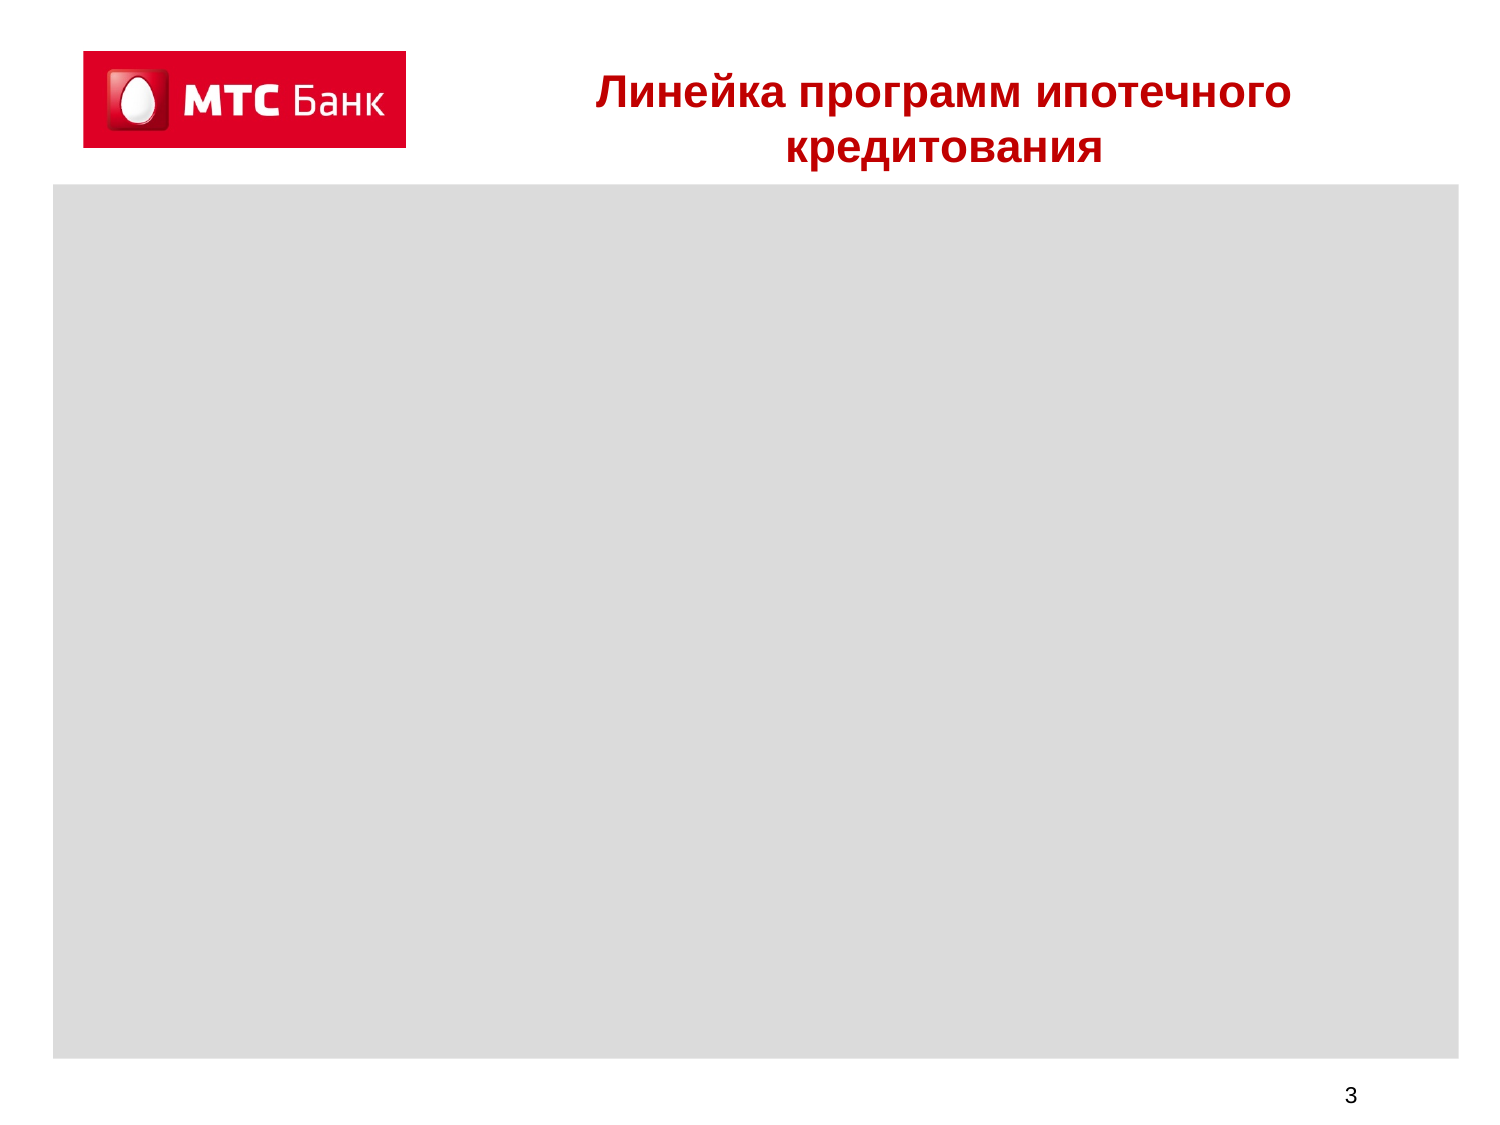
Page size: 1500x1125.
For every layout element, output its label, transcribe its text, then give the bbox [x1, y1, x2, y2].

text_box [53, 184, 1459, 1059]
picture [0, 0, 1500, 1125]
title Линейка программ ипотечного кредитования [419, 54, 1471, 173]
